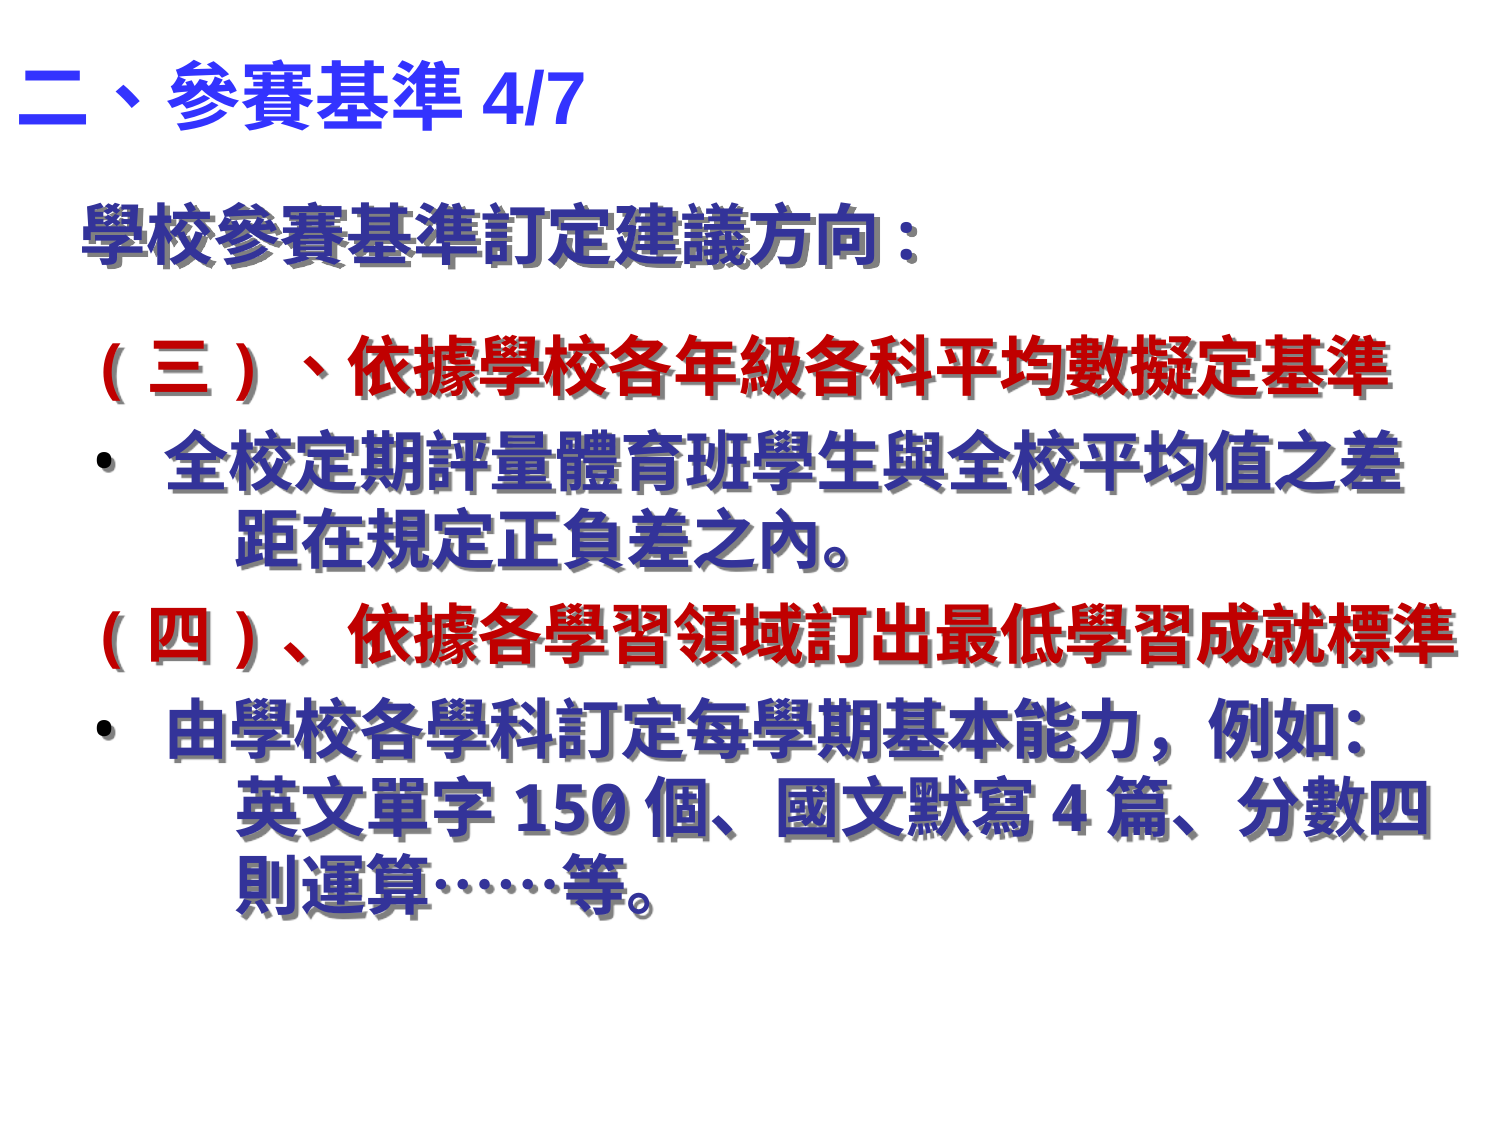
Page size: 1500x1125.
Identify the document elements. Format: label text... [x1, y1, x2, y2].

list (三)、依據學校各年級各科平均數擬定基準 全校定期評量體育班學生與全校平均值之差距在規定正負差之內。 (四)、依據各學習領域訂出最低學習成就標準 由學校各學科訂定每學期基本能力，例如：英文單字150個、國文默寫4篇、分數四則運算……等。 [76, 317, 1477, 1012]
text_box 二、參賽基準4/7 [0, 0, 1276, 190]
title 學校參賽基準訂定建議方向: [64, 138, 1415, 327]
